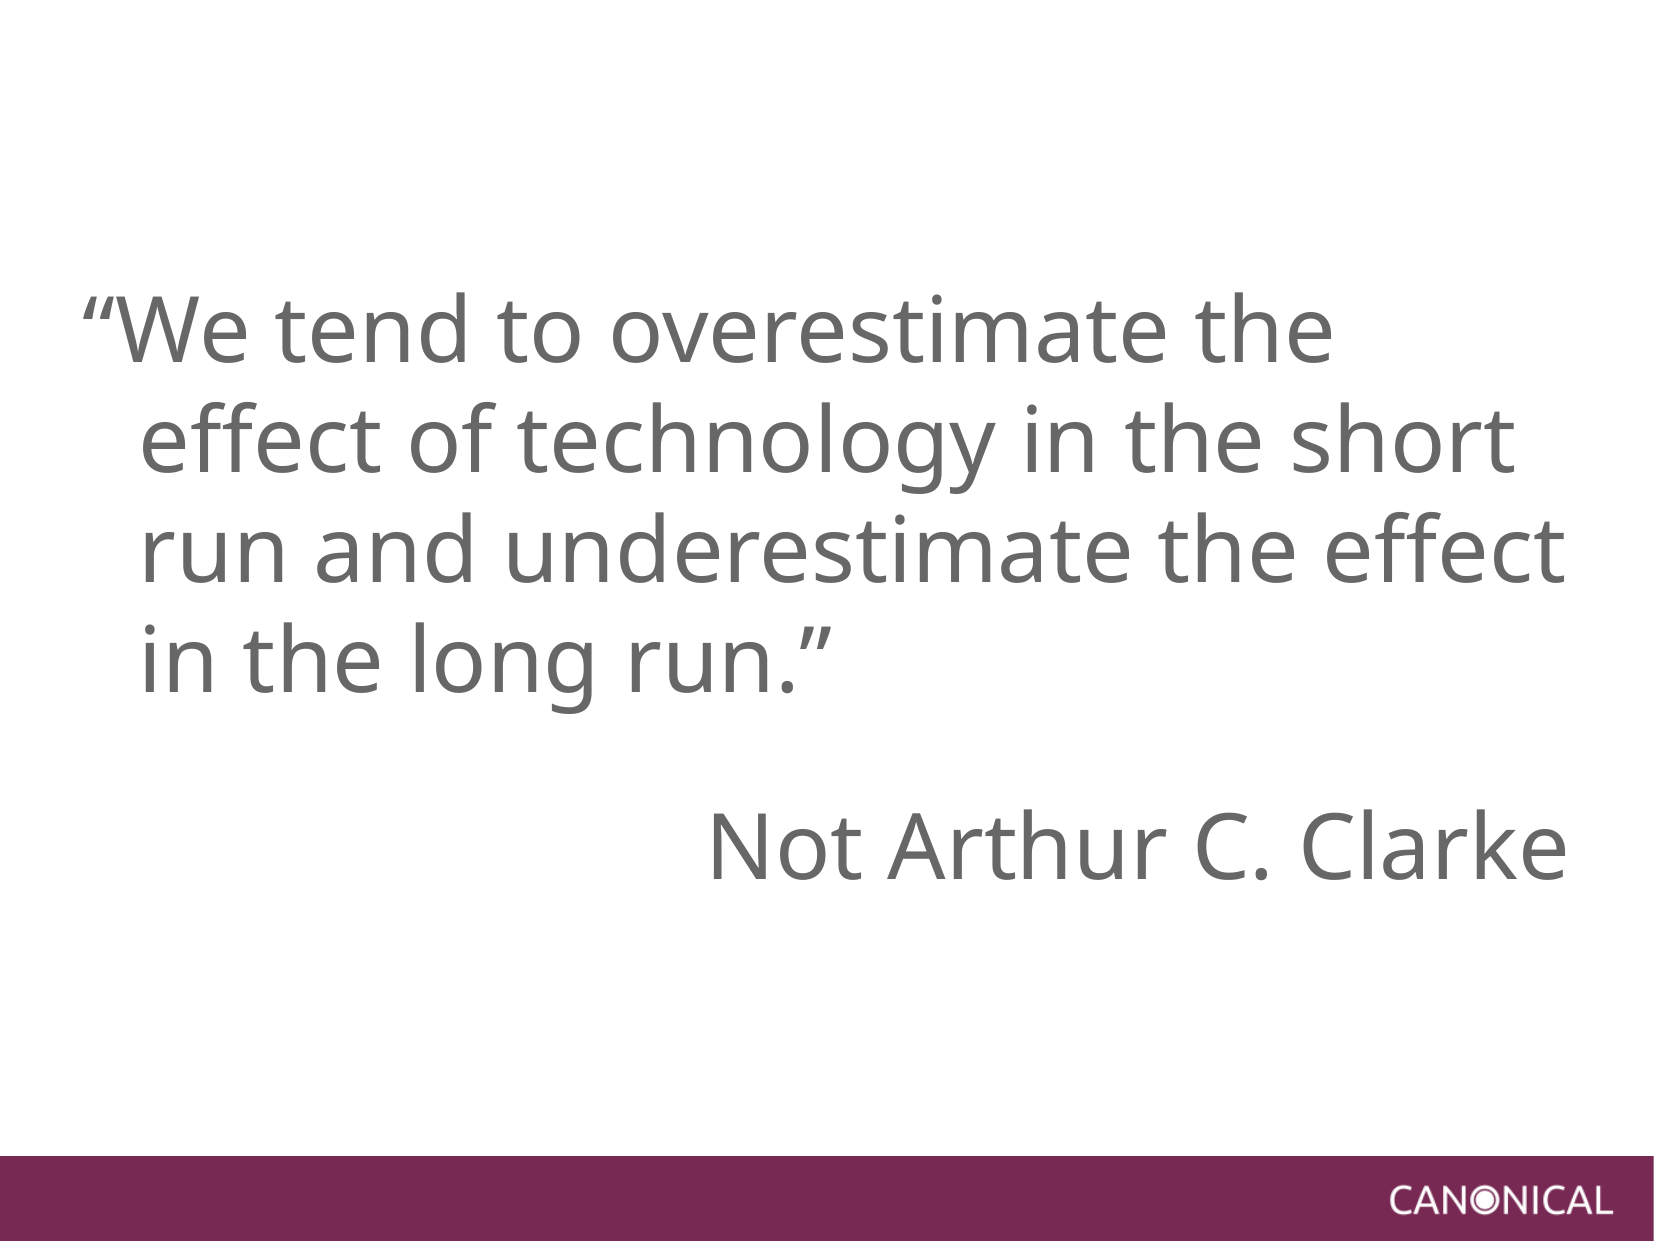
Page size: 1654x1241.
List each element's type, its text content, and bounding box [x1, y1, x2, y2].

picture [0, 1156, 1654, 1241]
subtitle “We tend to overestimate the effect of technology in the short run and underestimate the effect in the long run.” Not Arthur C. Clarke [82, 56, 1571, 1113]
